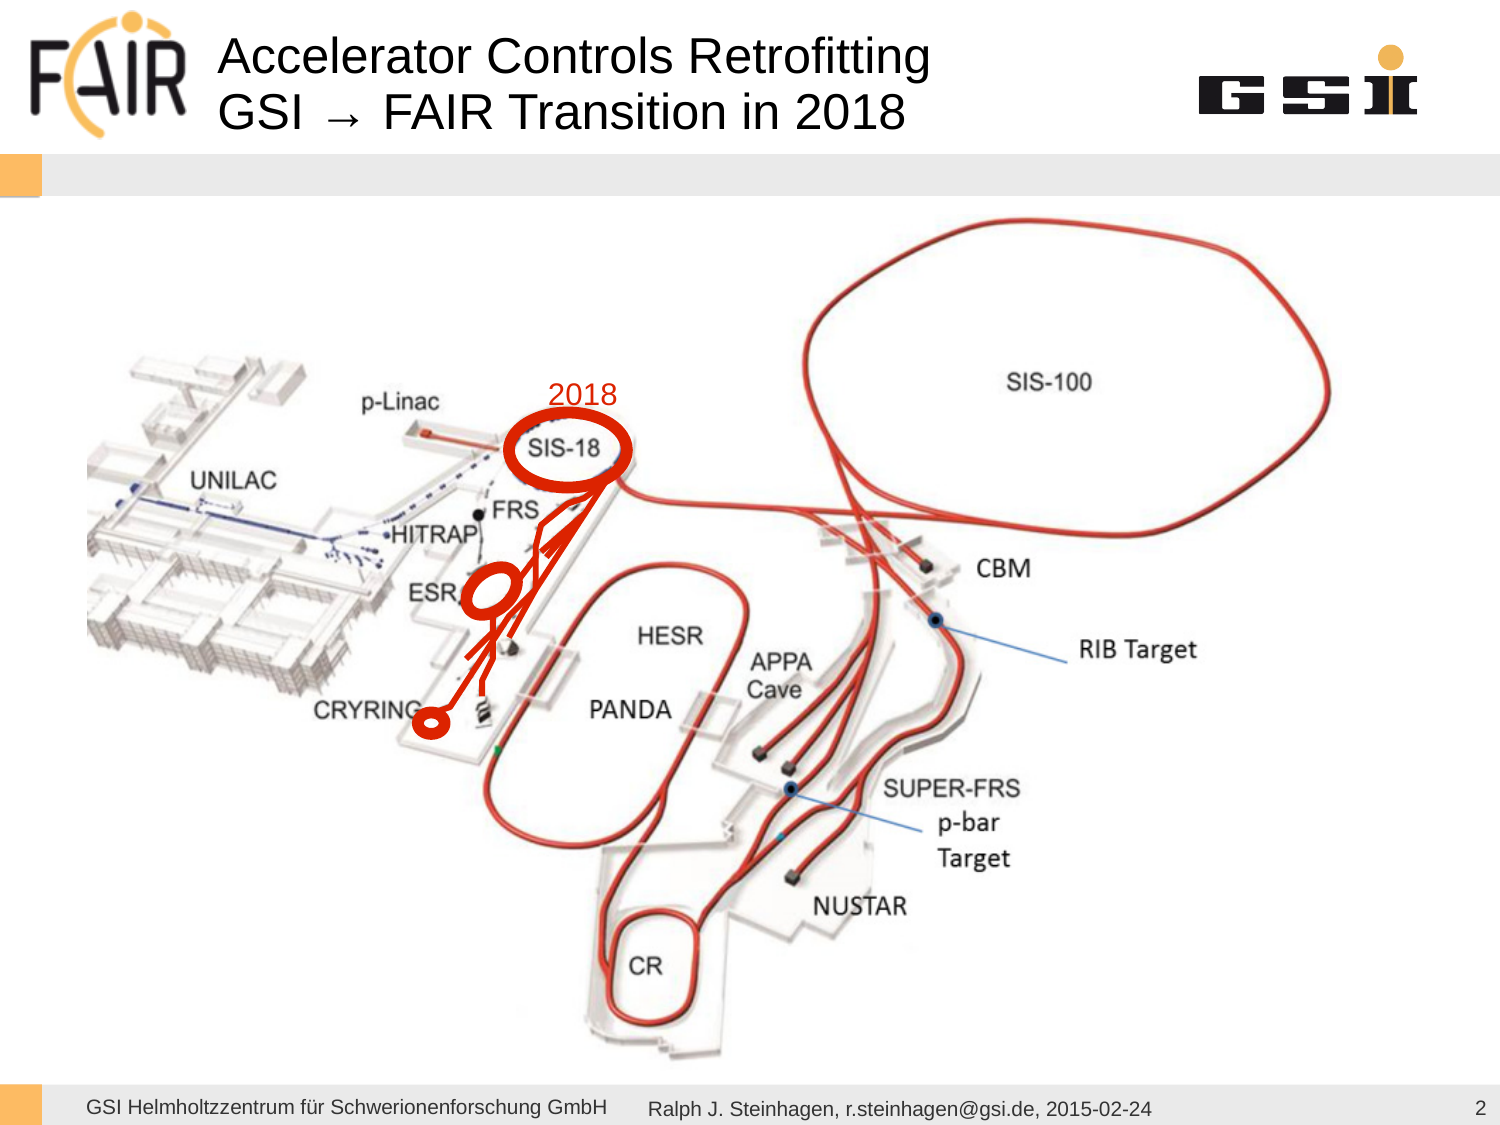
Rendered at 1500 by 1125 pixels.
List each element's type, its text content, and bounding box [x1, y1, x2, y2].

picture [87, 214, 1342, 1075]
text_box 2018 [533, 369, 633, 420]
picture [30, 9, 187, 141]
title Accelerator Controls Retrofitting GSI → FAIR Transition in 2018 [217, 20, 1180, 147]
picture [1197, 42, 1419, 117]
